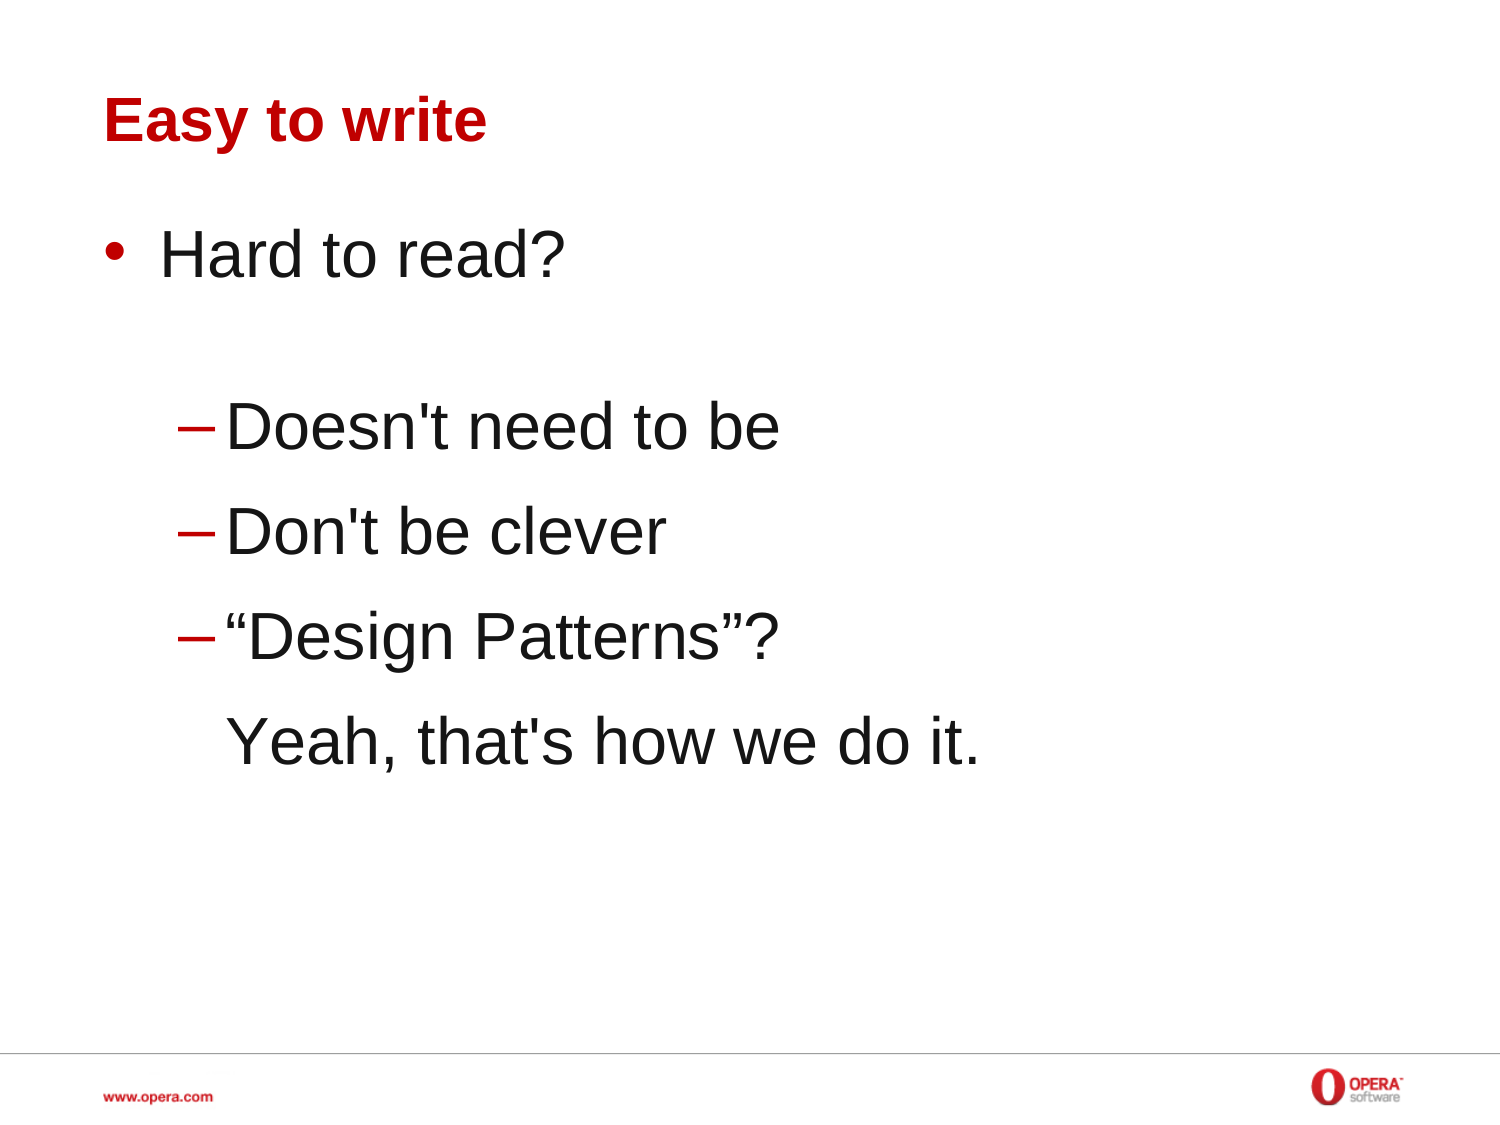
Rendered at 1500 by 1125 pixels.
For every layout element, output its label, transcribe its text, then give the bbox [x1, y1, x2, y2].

title Easy to write [88, 70, 1412, 162]
list Hard to read? Doesn't need to be Don't be clever “Design Patterns”? Yeah, that's how we do it. [88, 203, 1412, 871]
picture [0, 1053, 1500, 1123]
